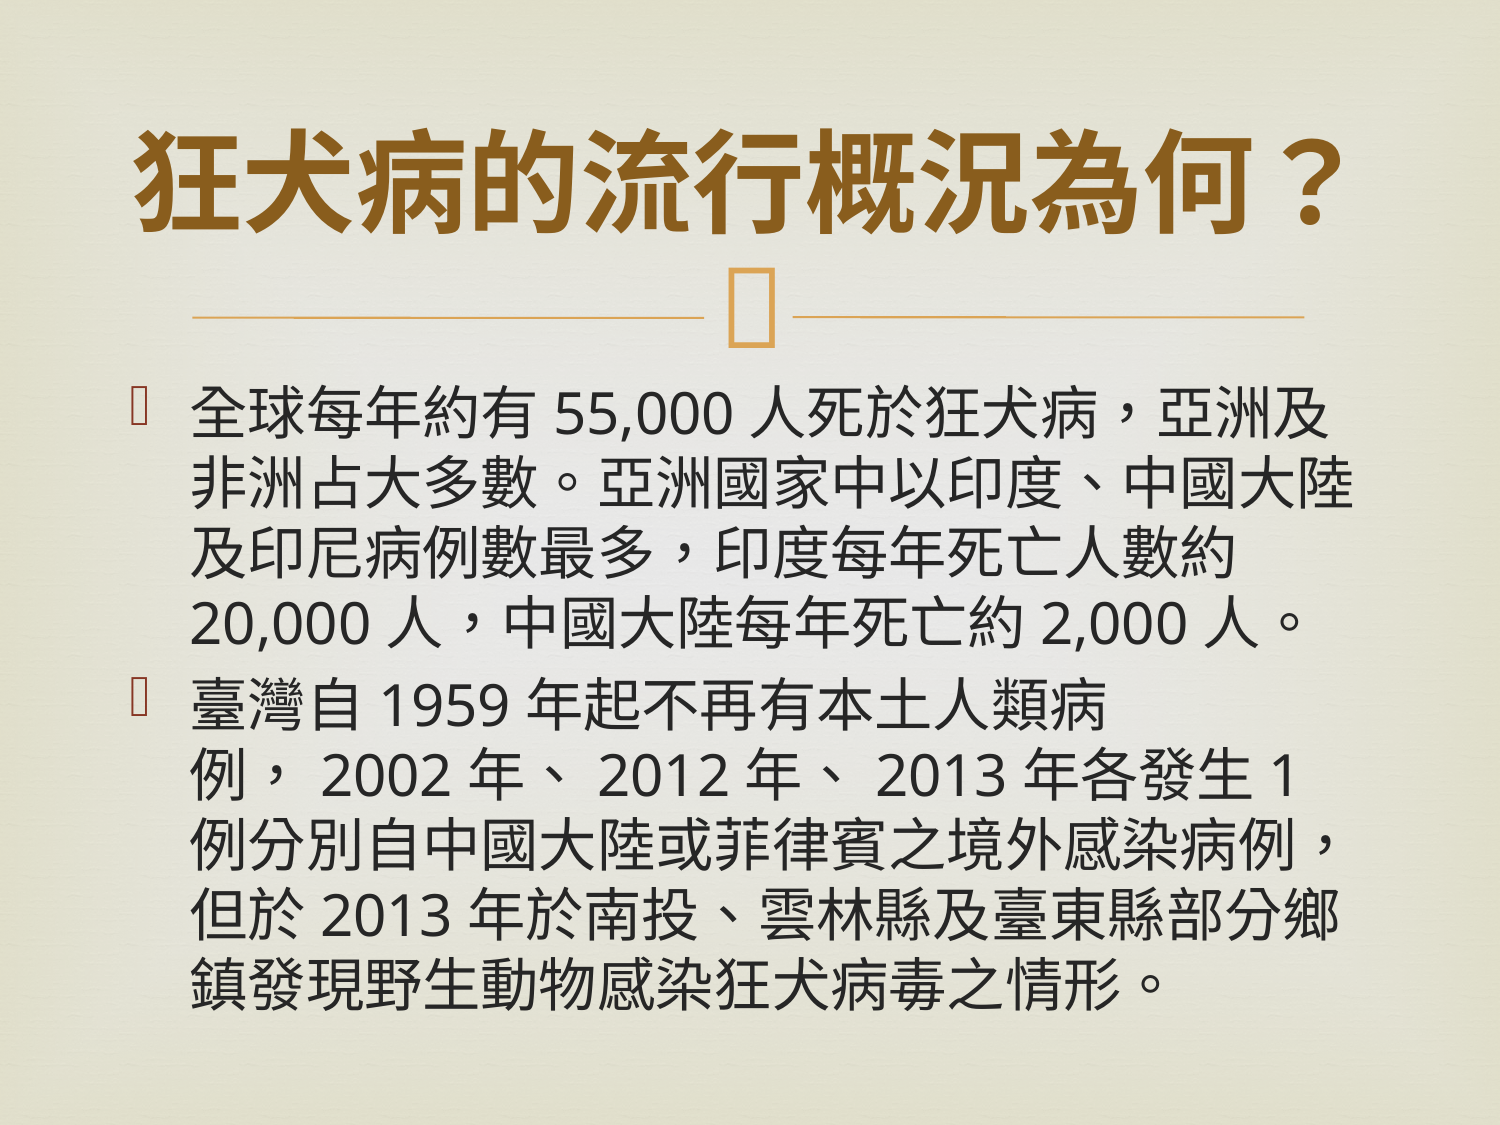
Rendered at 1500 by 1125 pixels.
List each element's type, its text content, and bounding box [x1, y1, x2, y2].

list 全球每年約有55,000人死於狂犬病，亞洲及非洲占大多數。亞洲國家中以印度、中國大陸及印尼病例數最多，印度每年死亡人數約20,000人，中國大陸每年死亡約2,000人。 臺灣自1959年起不再有本土人類病例，2002年、2012年、2013年各發生1例分別自中國大陸或菲律賓之境外感染病例，但於2013年於南投、雲林縣及臺東縣部分鄉鎮發現野生動物感染狂犬病毒之情形。 [114, 368, 1386, 1005]
title 狂犬病的流行概況為何？ [113, 93, 1386, 267]
